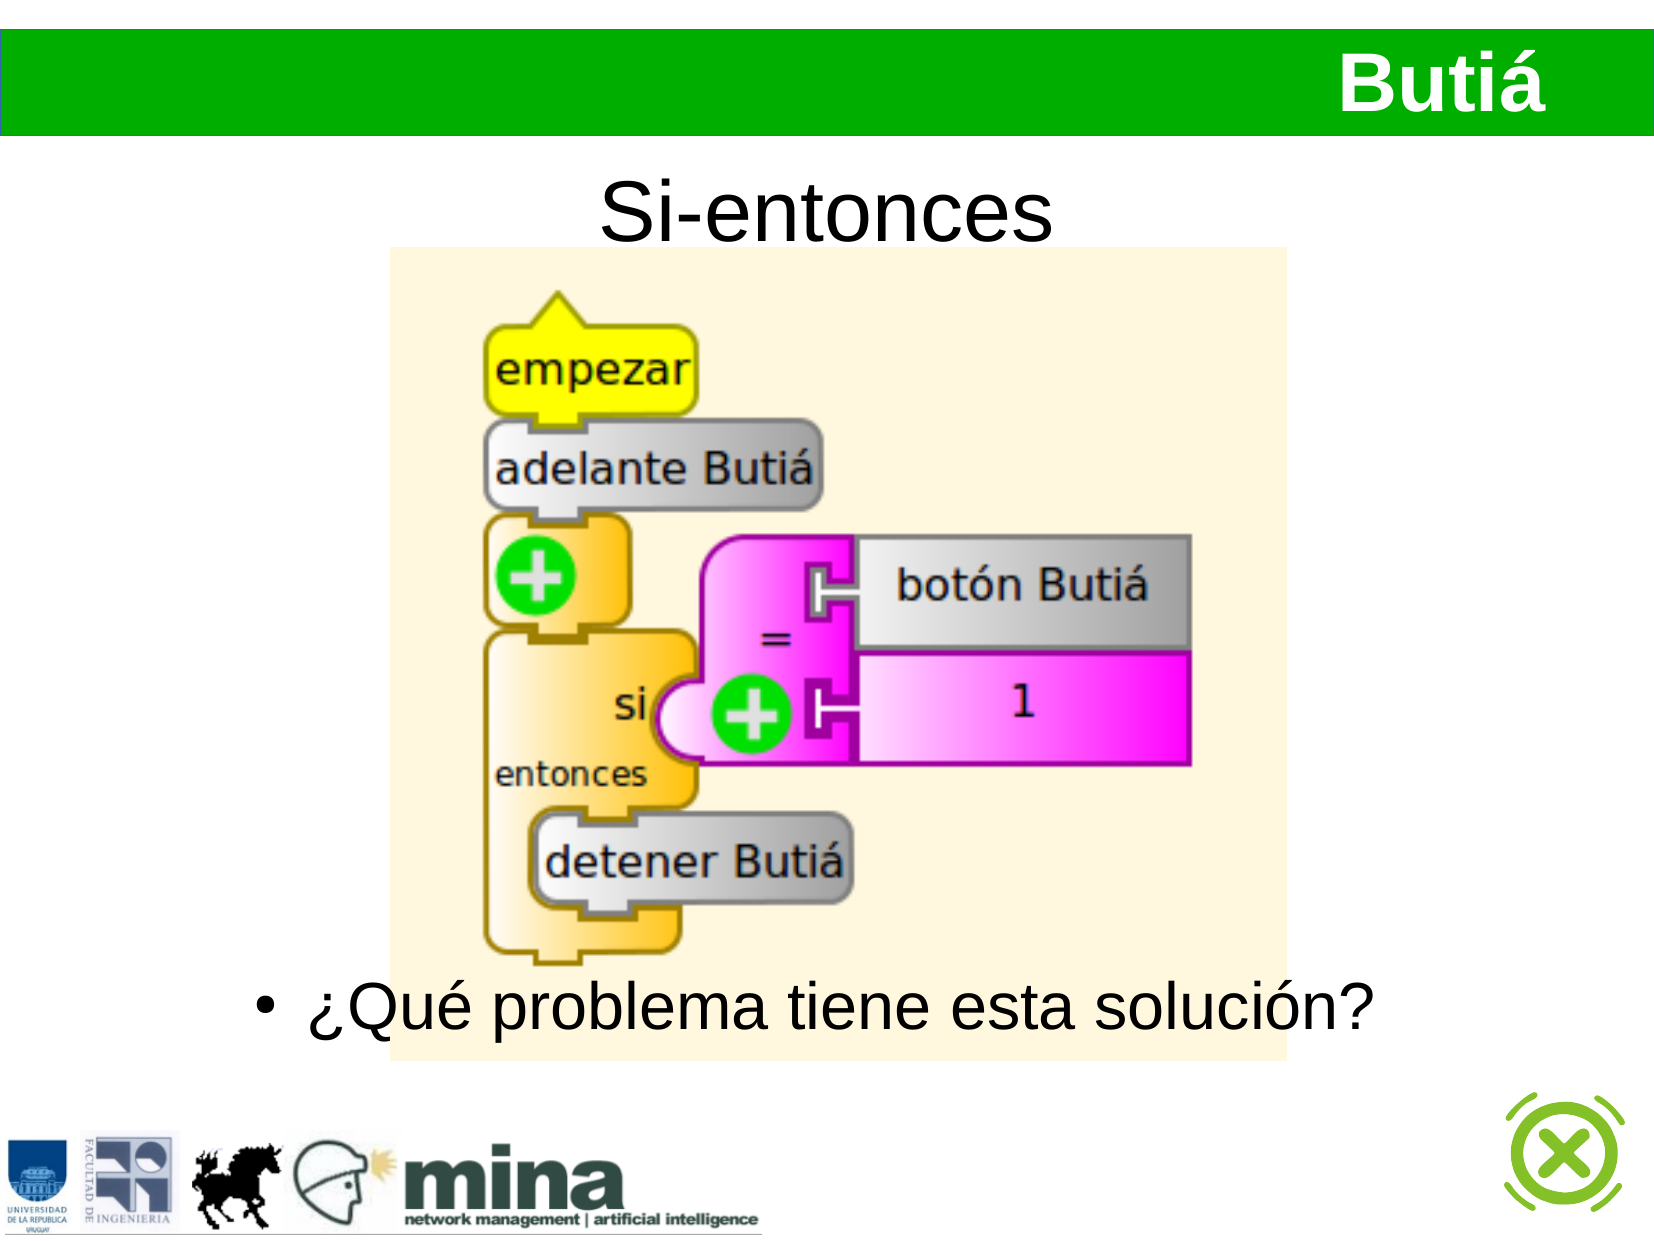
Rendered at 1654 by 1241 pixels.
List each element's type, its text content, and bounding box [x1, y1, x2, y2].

picture [5, 1130, 762, 1235]
picture [1504, 1092, 1625, 1212]
picture [390, 247, 1287, 969]
title Si-entonces [82, 108, 1571, 316]
list ¿Qué problema tiene esta solución? [235, 969, 1473, 1150]
